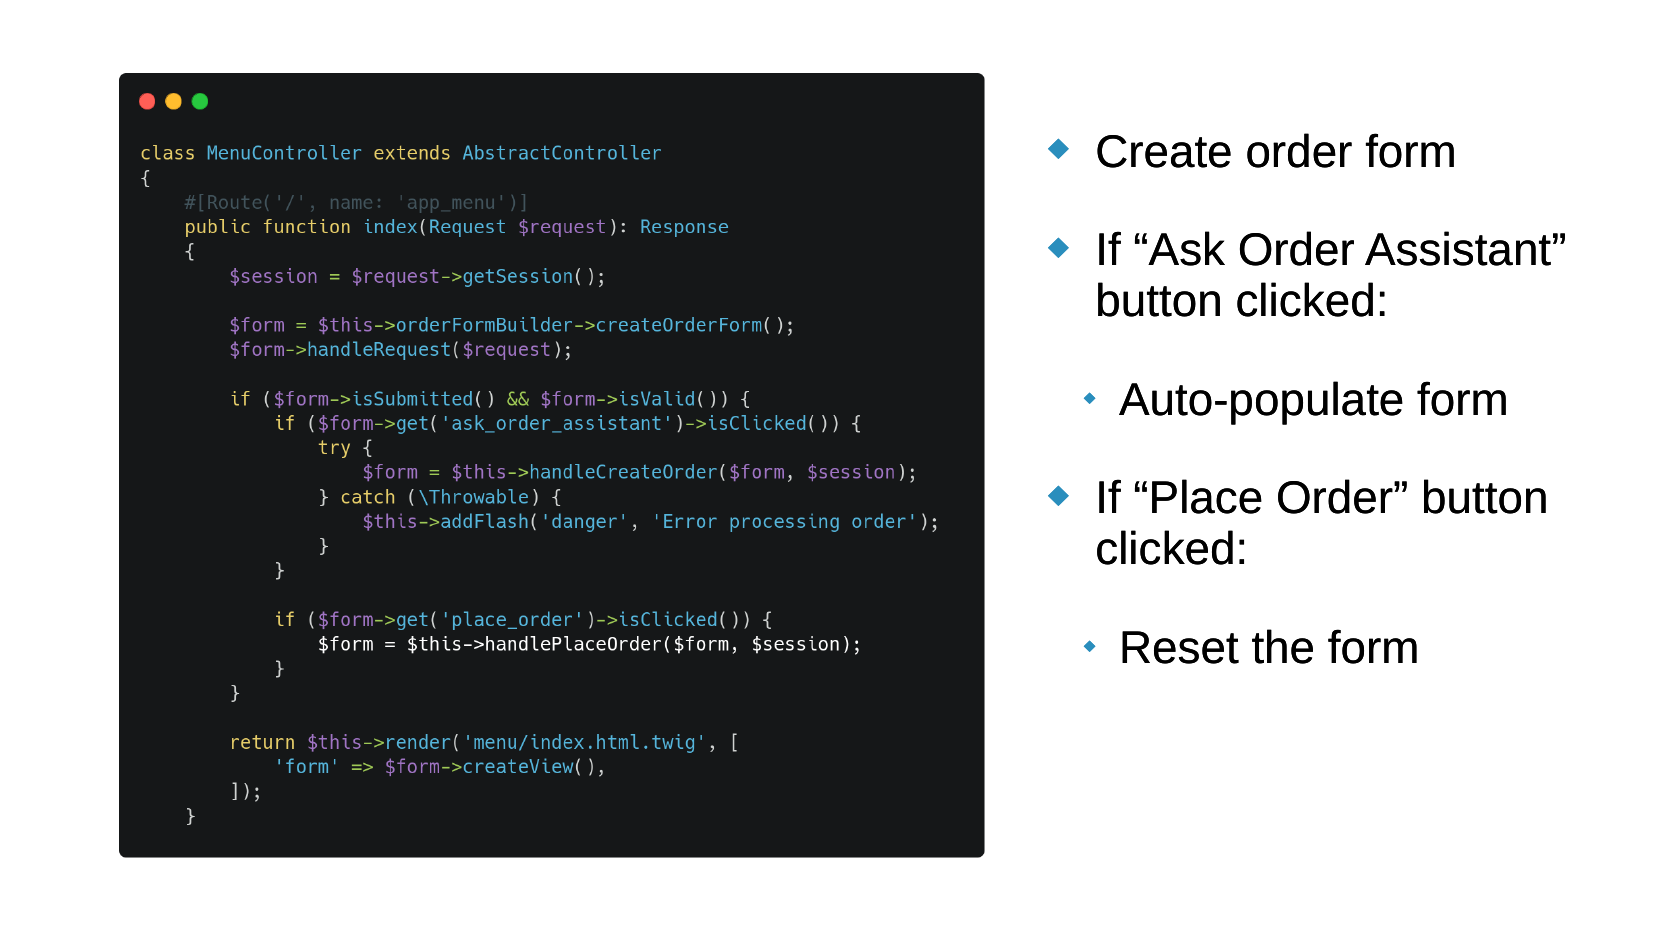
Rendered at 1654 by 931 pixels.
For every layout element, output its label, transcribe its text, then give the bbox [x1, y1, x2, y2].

text_box Create order form If “Ask Order Assistant” button clicked: Auto-populate form If “Place Order” button clicked: Reset the form [1033, 118, 1625, 931]
picture [45, 0, 1058, 931]
